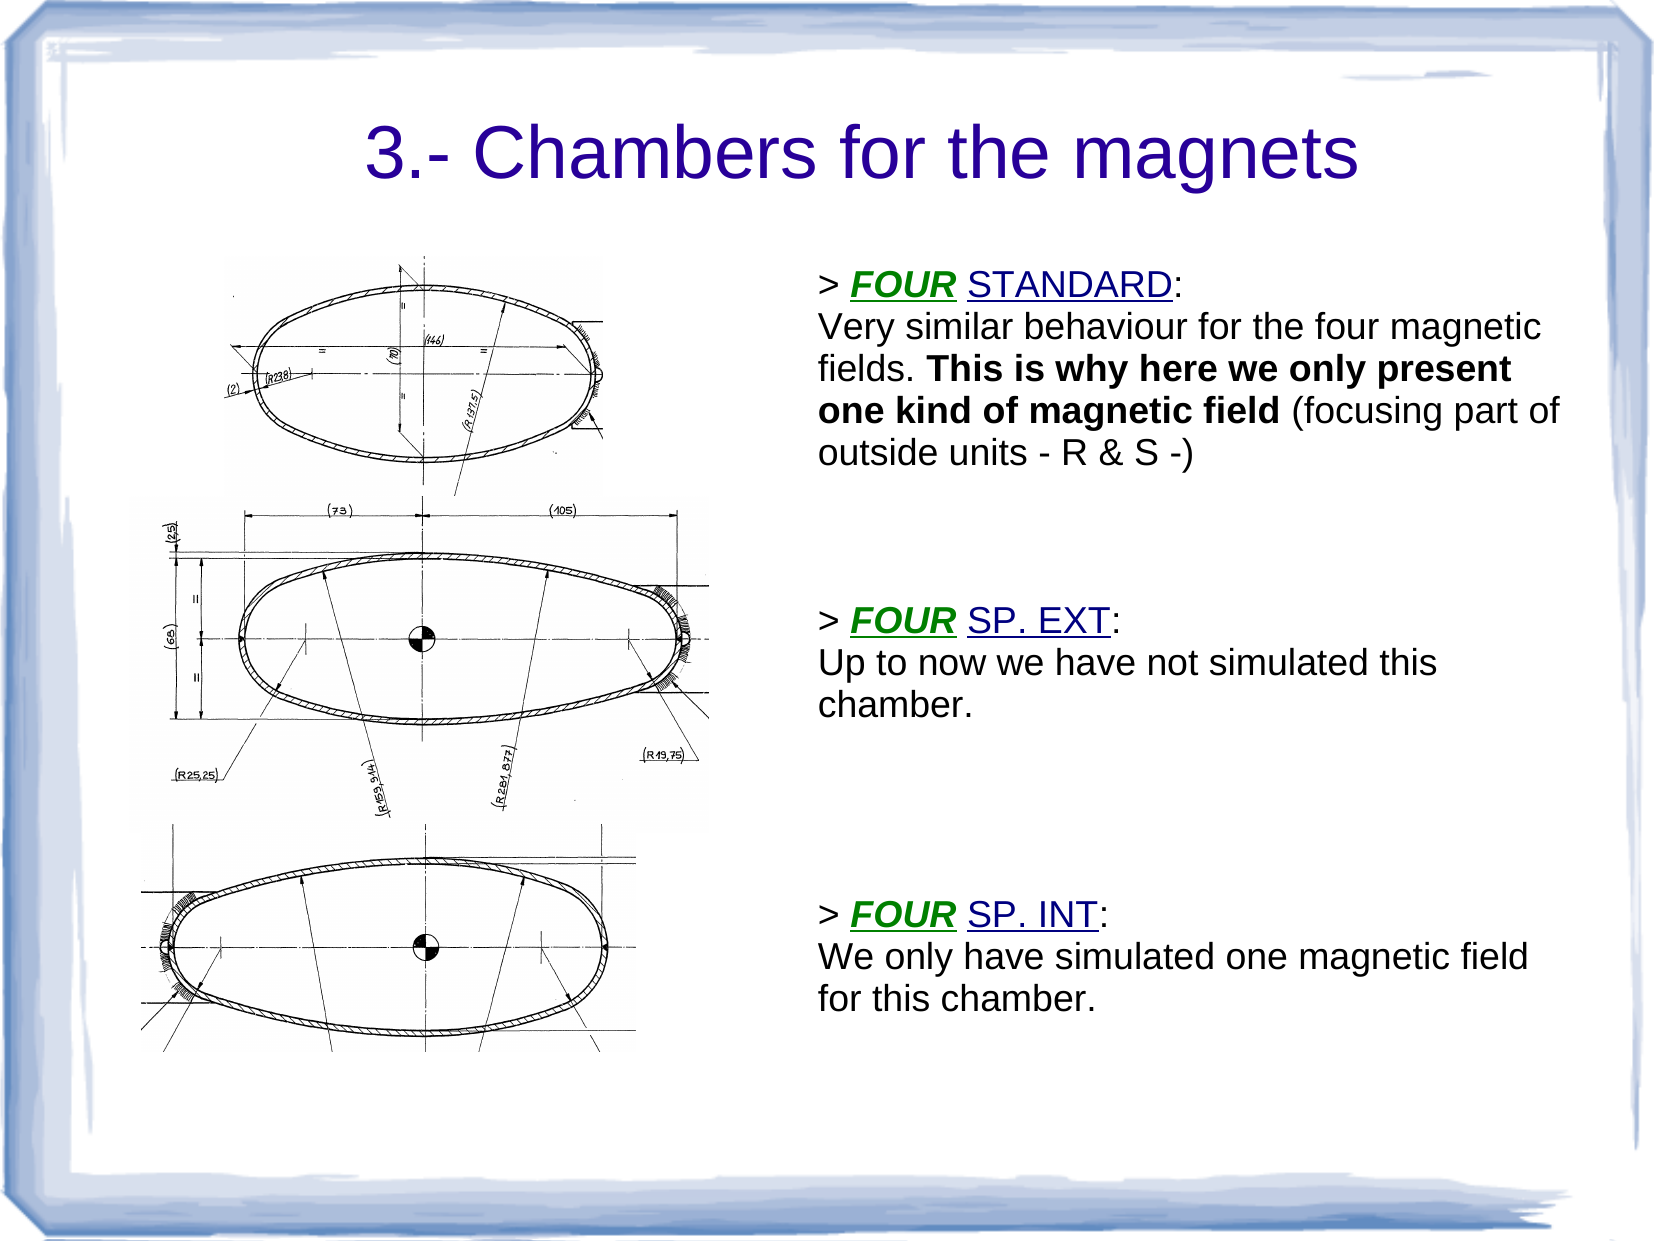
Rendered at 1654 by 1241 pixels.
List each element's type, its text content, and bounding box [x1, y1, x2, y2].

title 3.- Chambers for the magnets [82, 49, 1571, 257]
text_box > FOUR STANDARD: Very similar behaviour for the four magnetic fields. This is why here we only present one kind of magnetic field (focusing part of outside units - R & S -) > FOUR SP. EXT: Up to now we have not simulated this chamber. > FOUR SP. INT: We only have simulated one magnetic field for this chamber. [803, 256, 1595, 1154]
picture [0, 0, 1654, 1241]
